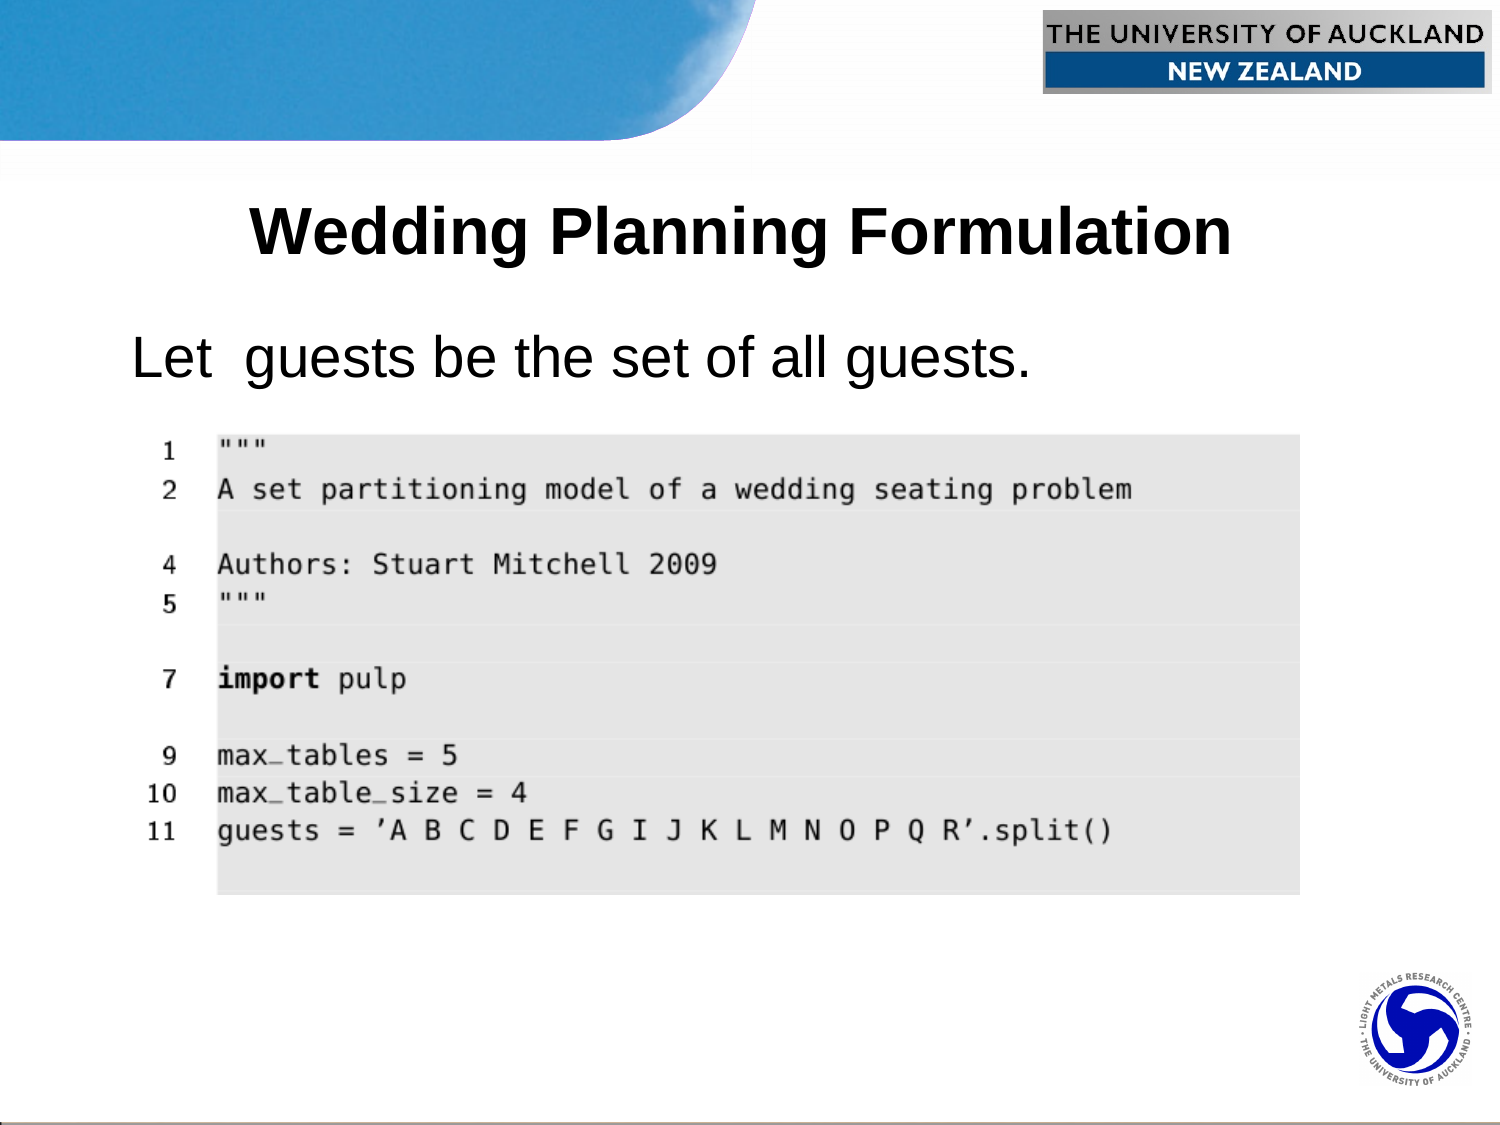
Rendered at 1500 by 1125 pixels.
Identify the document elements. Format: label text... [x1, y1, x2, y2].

title Wedding Planning Formulation [67, 174, 1418, 288]
list Let guests be the set of all guests. [75, 324, 1426, 1053]
picture [0, 0, 1500, 181]
picture [90, 413, 1300, 895]
picture [1359, 972, 1472, 1086]
